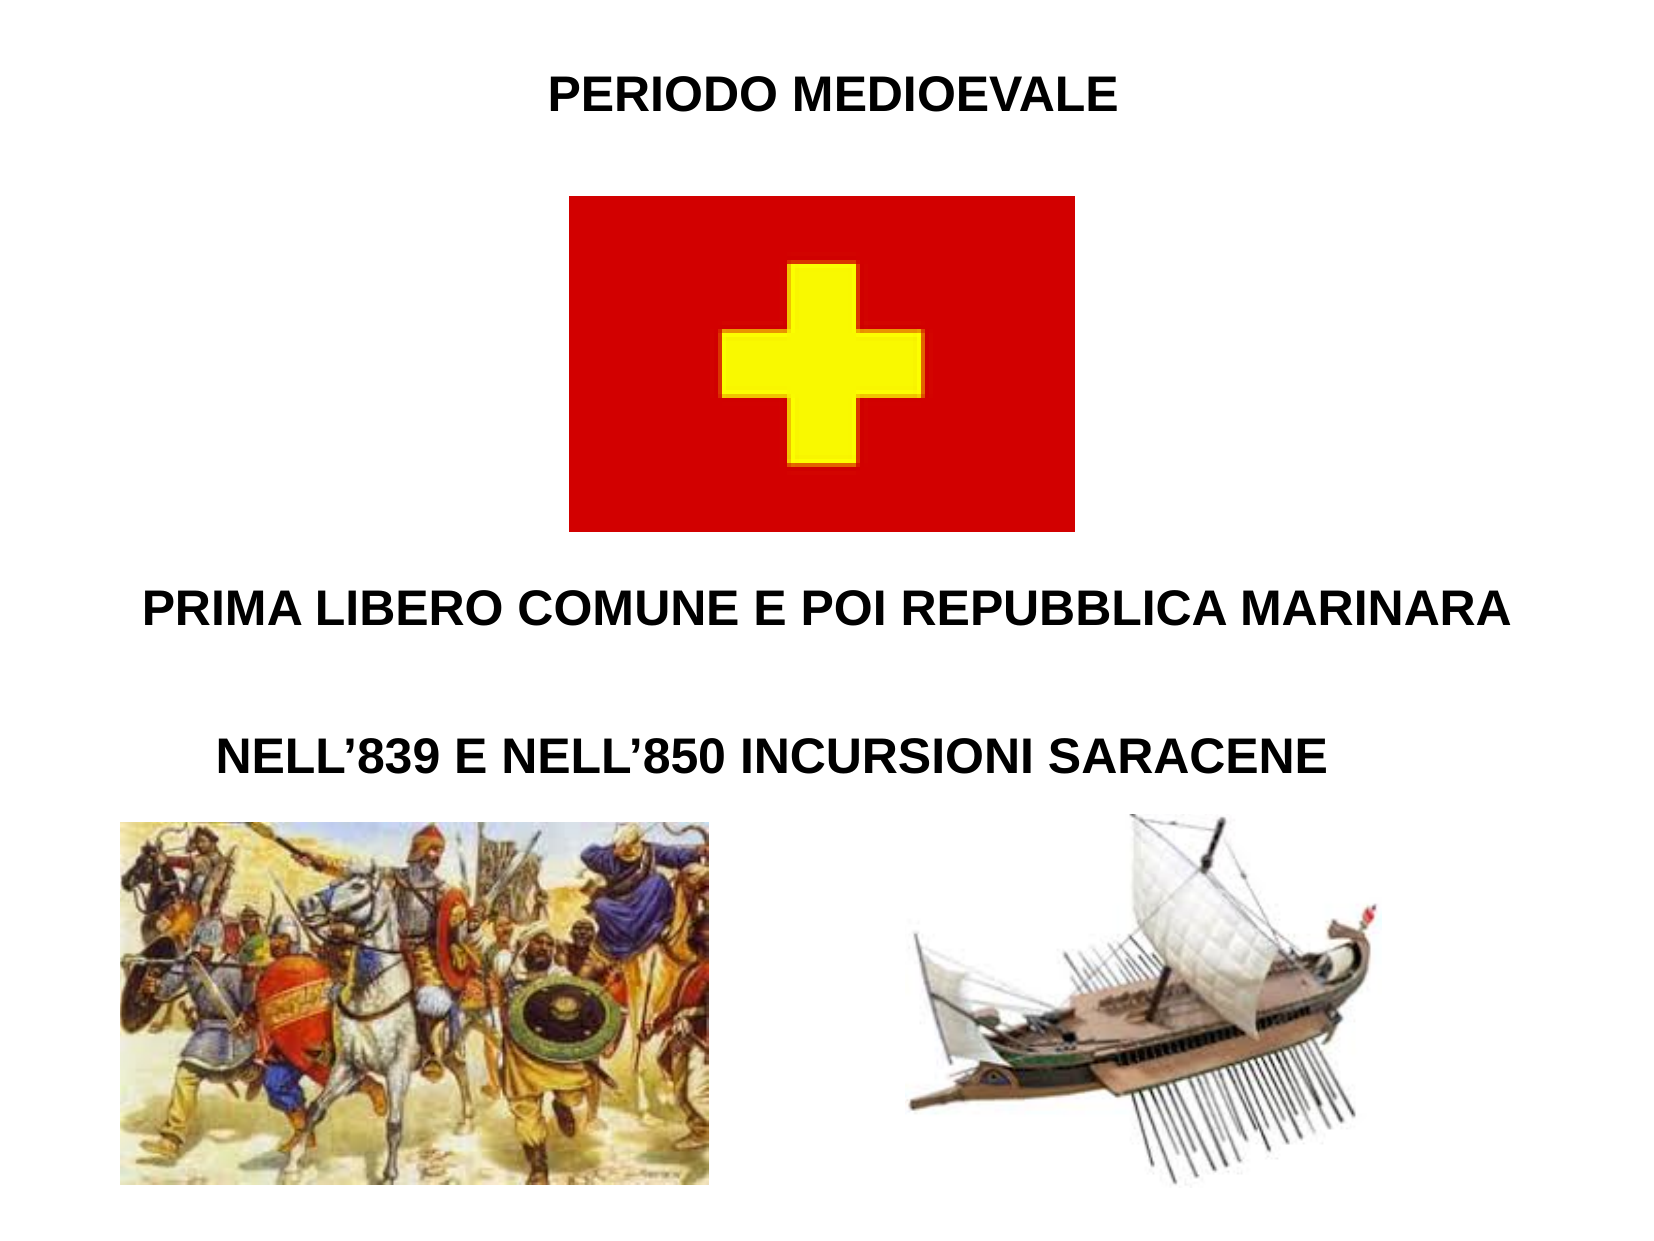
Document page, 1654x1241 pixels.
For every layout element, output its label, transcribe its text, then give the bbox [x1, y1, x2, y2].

text_box PERIODO MEDIOEVALE [532, 59, 1134, 130]
text_box PRIMA LIBERO COMUNE E POI REPUBBLICA MARINARA [127, 573, 1528, 644]
text_box NELL’839 E NELL’850 INCURSIONI SARACENE [200, 720, 1344, 792]
picture [120, 822, 709, 1185]
picture [569, 196, 1075, 532]
picture [905, 814, 1382, 1189]
